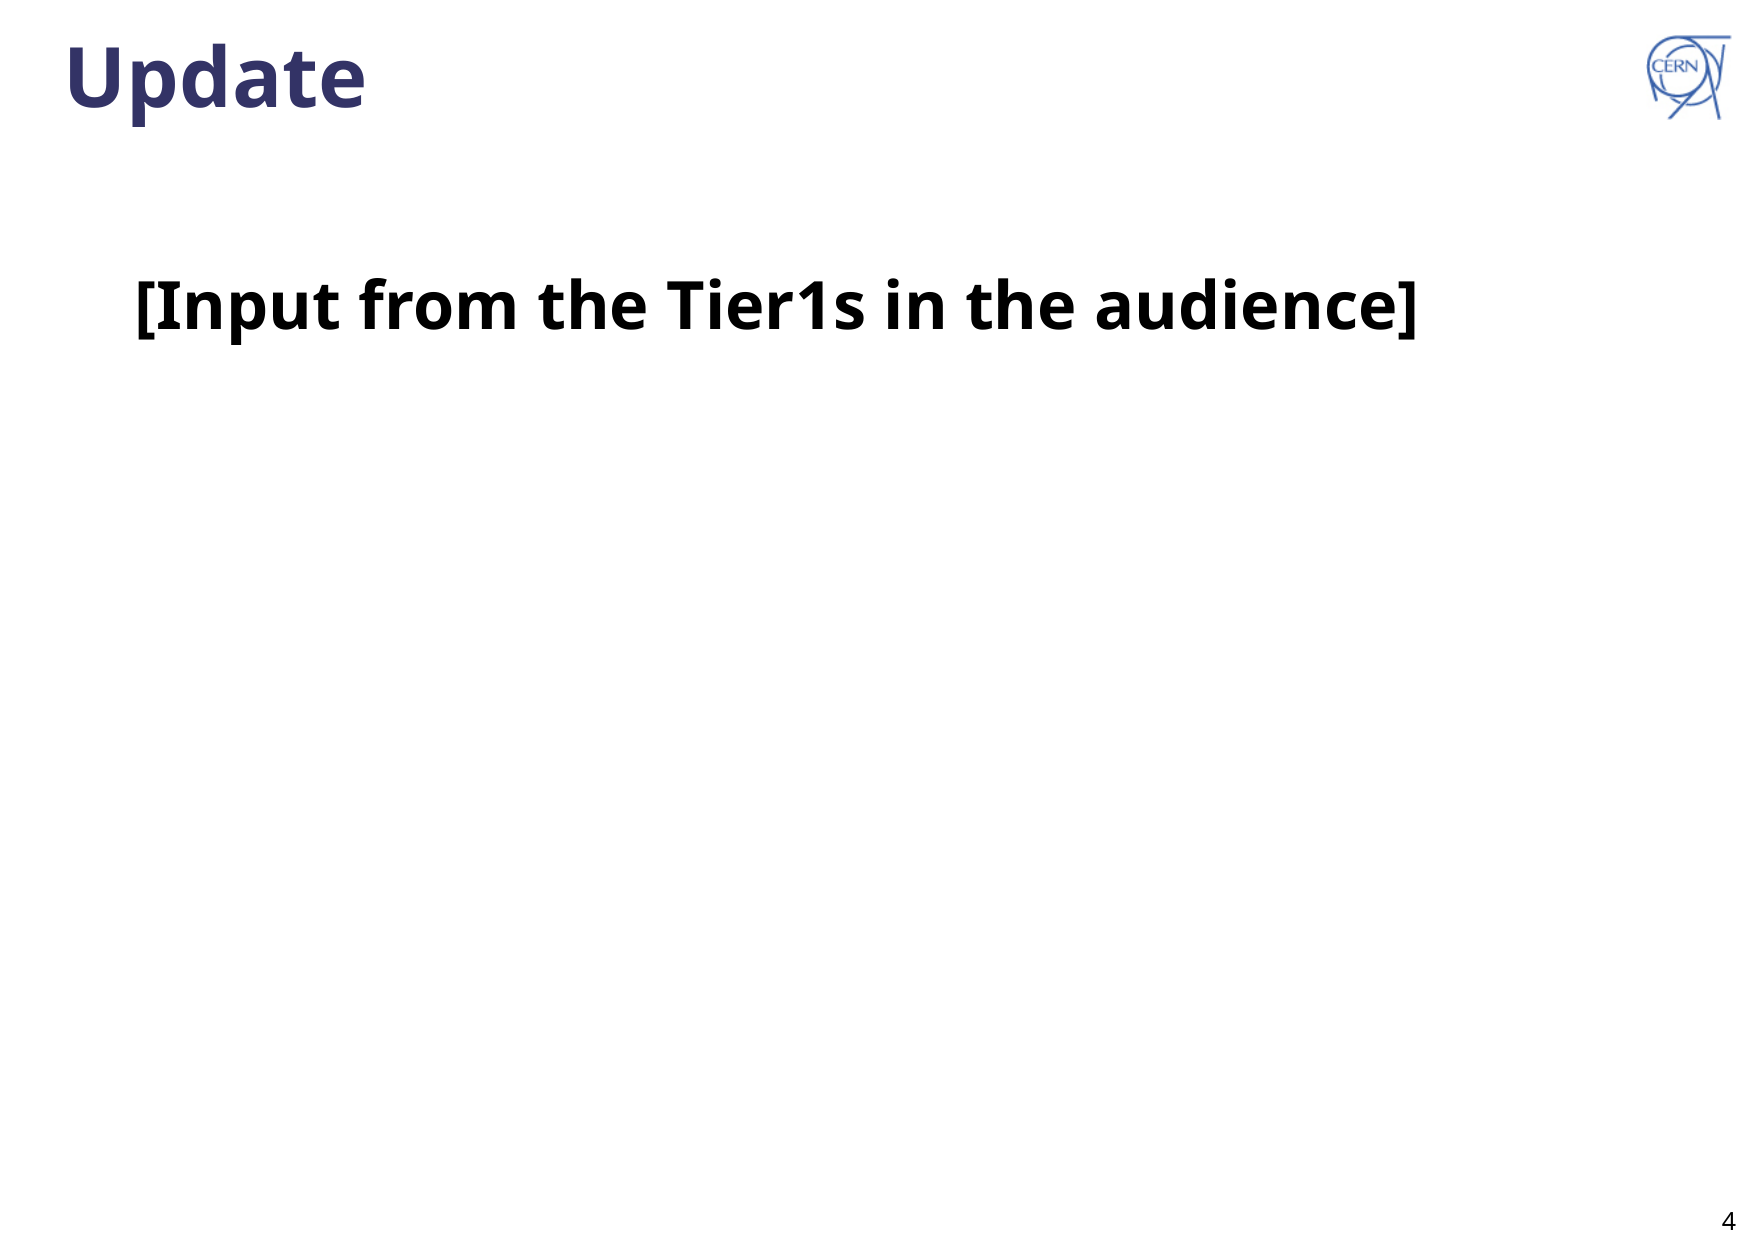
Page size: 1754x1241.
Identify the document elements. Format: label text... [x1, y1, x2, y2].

text_box [Input from the Tier1s in the audience] [120, 251, 1737, 1239]
picture [1646, 34, 1732, 120]
title Update [63, 0, 1621, 166]
